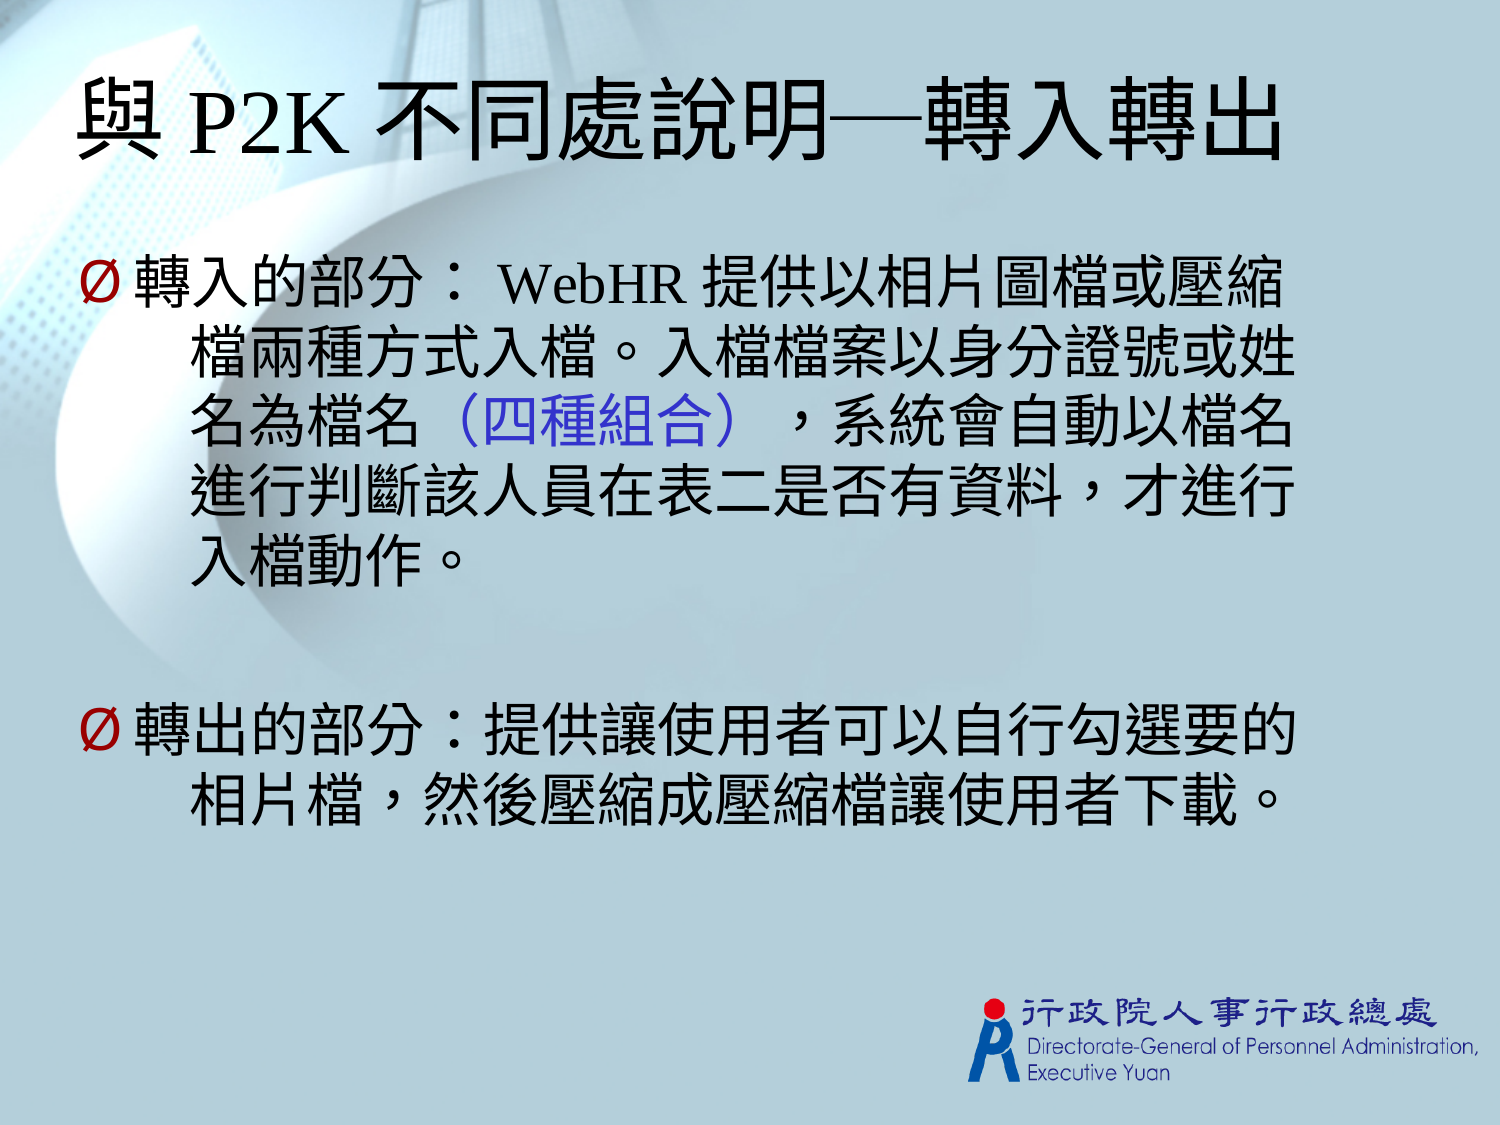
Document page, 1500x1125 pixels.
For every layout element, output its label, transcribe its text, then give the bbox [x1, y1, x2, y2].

title 與P2K不同處說明─轉入轉出 [58, 23, 1334, 211]
list 轉入的部分：WebHR提供以相片圖檔或壓縮檔兩種方式入檔。入檔檔案以身分證號或姓名為檔名（四種組合），系統會自動以檔名進行判斷該人員在表二是否有資料，才進行入檔動作。 轉出的部分：提供讓使用者可以自行勾選要的相片檔，然後壓縮成壓縮檔讓使用者下載。 [62, 237, 1338, 913]
